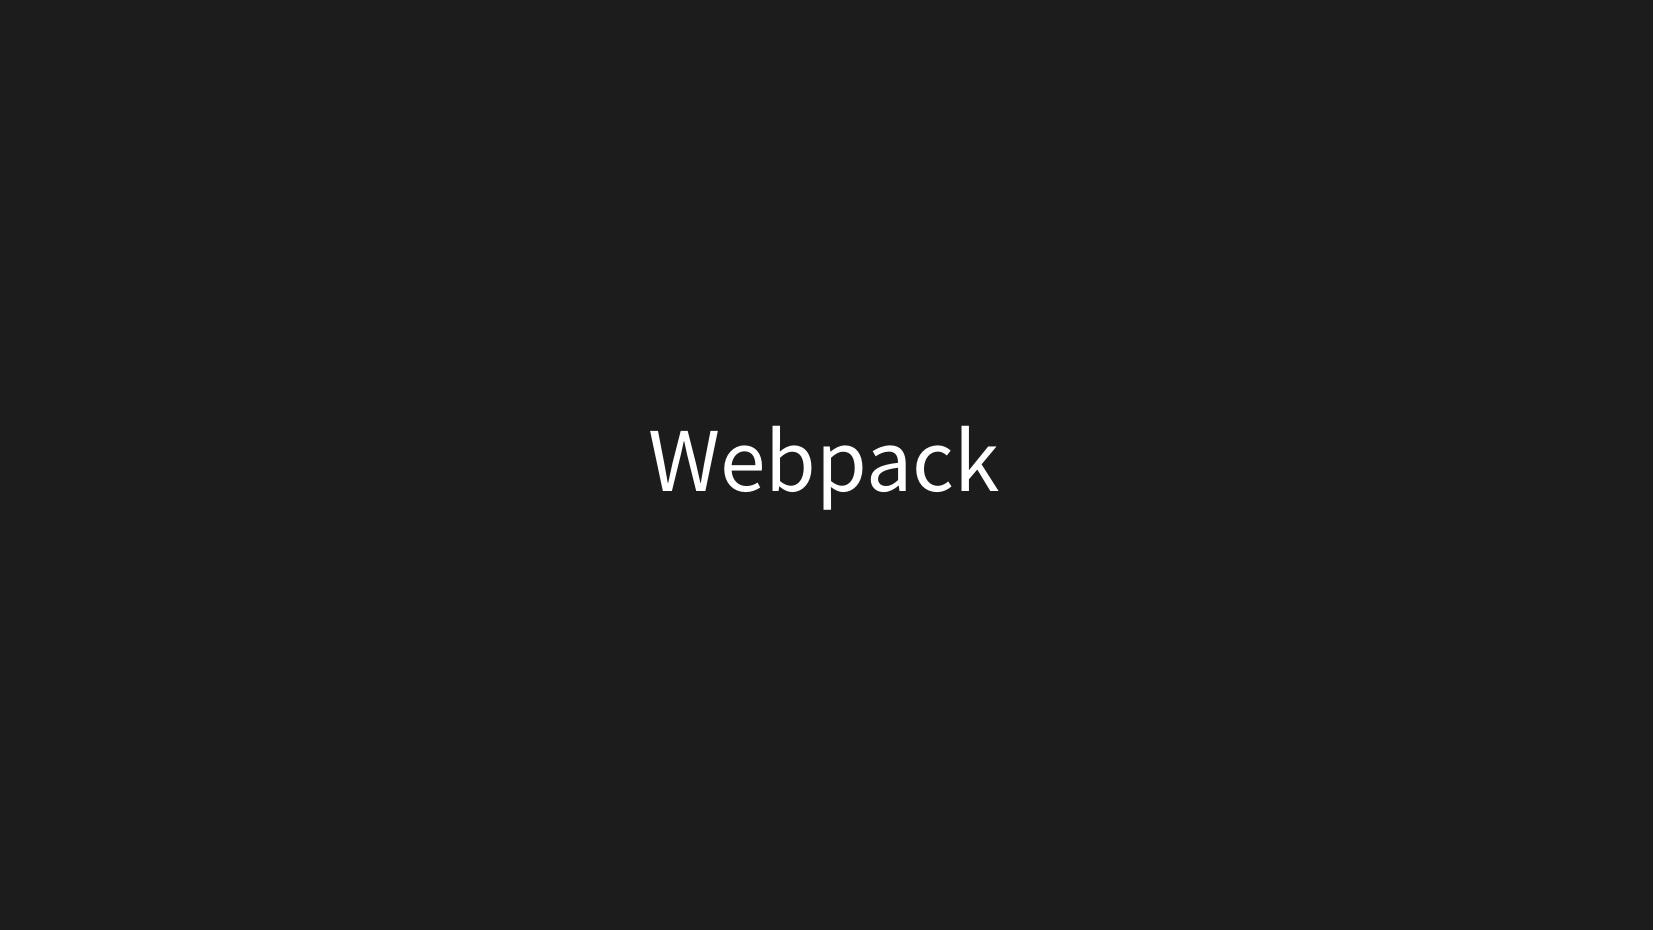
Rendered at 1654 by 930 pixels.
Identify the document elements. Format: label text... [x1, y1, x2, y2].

title Webpack [0, 380, 1651, 537]
